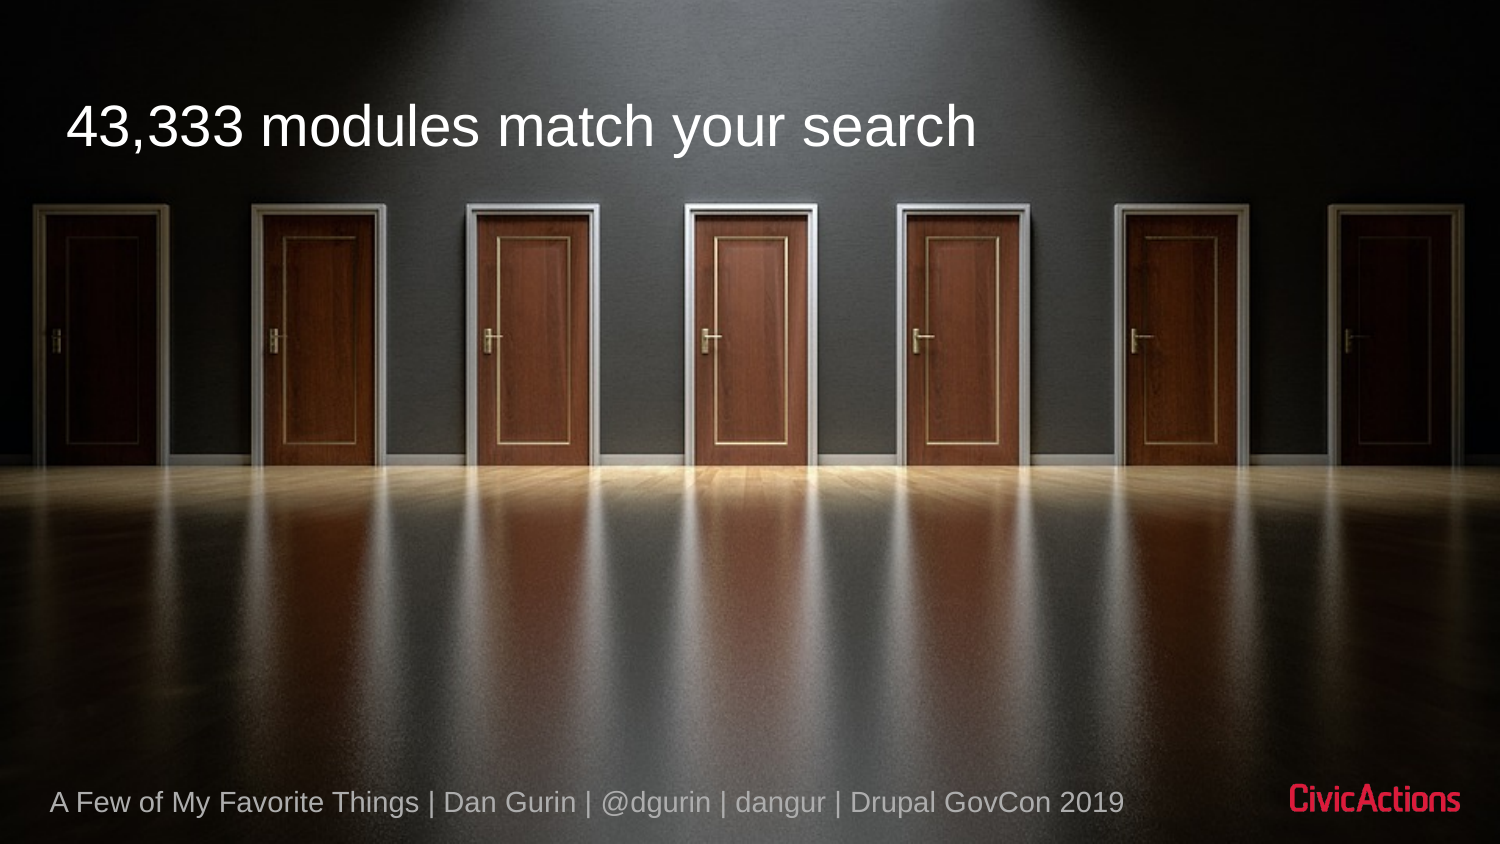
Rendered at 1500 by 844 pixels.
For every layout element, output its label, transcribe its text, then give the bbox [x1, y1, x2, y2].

title 43,333 modules match your search [51, 72, 1449, 167]
list [51, 189, 1449, 750]
picture [0, 0, 1500, 844]
